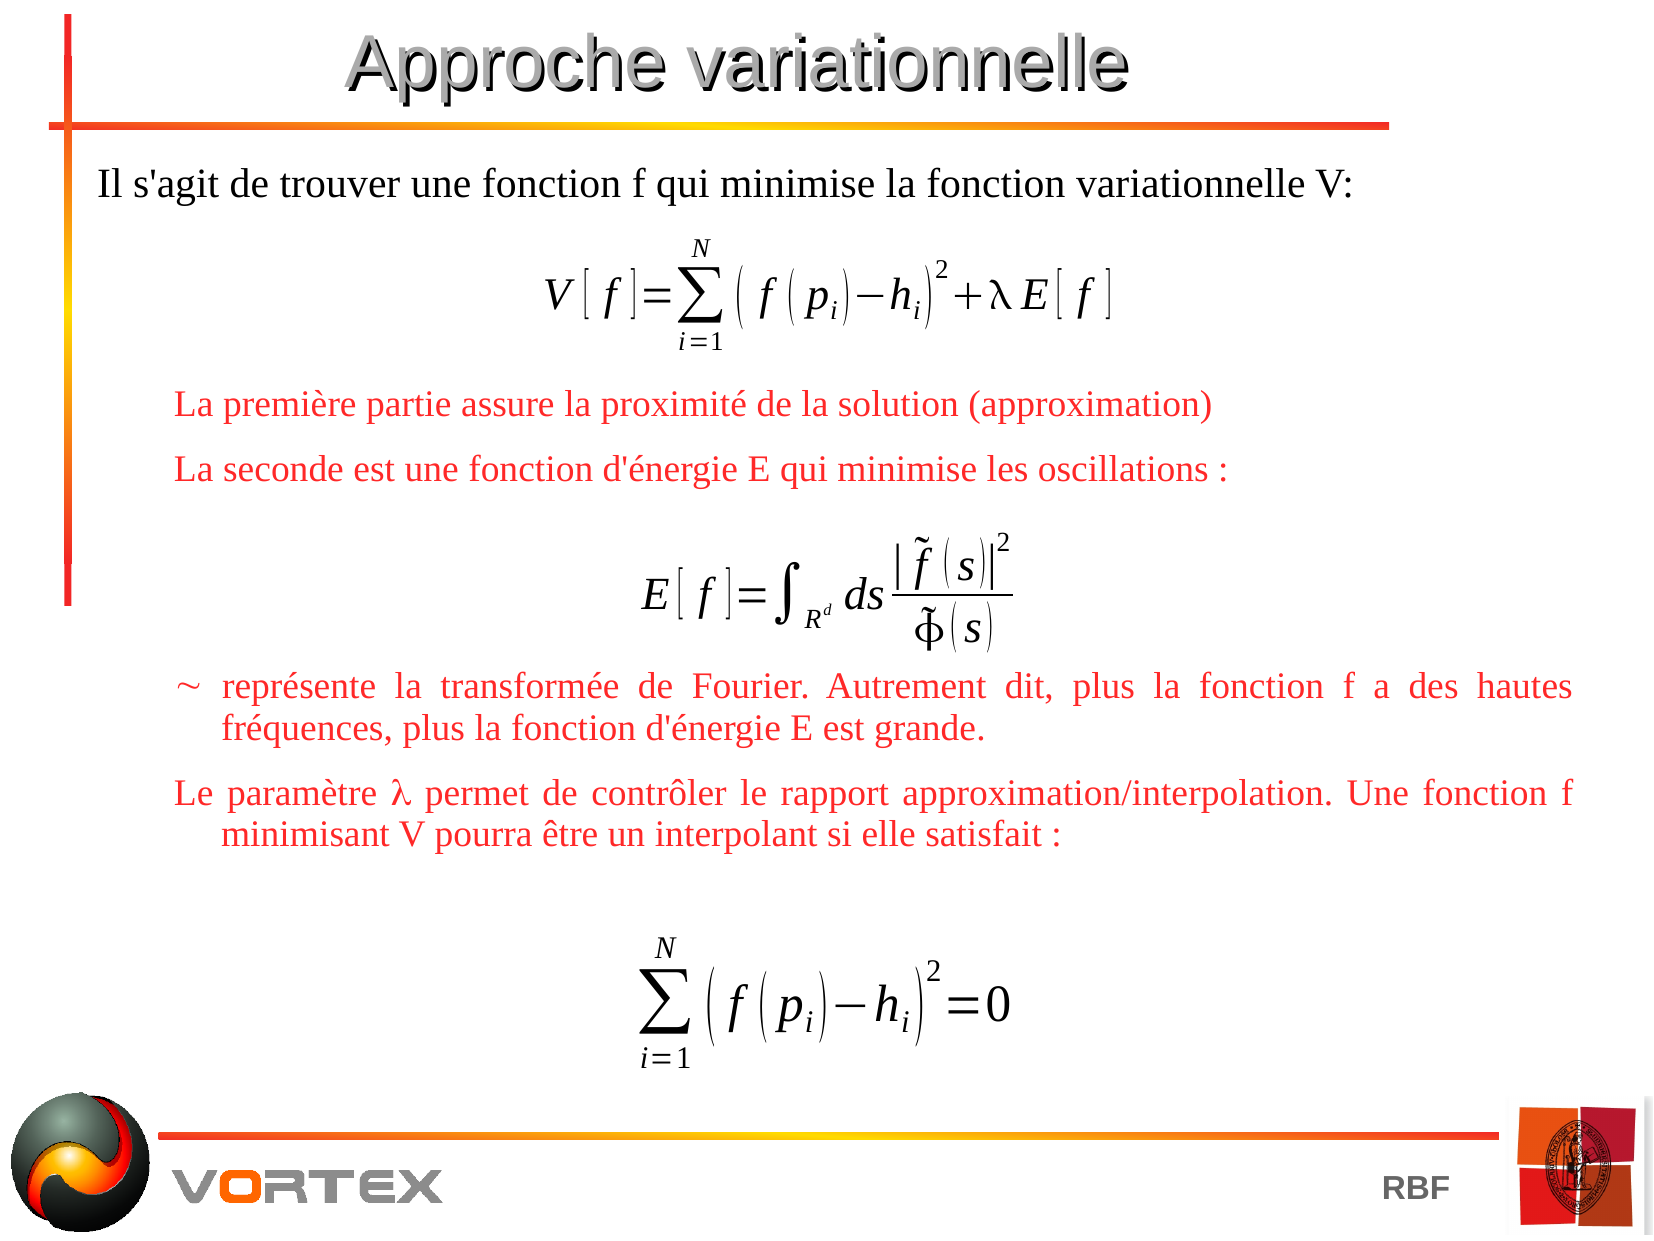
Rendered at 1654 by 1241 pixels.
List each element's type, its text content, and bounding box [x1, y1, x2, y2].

list Il s'agit de trouver une fonction f qui minimise la fonction variationnelle V: La première partie assure la proximité de la solution (approximation) La seconde est une fonction d'énergie E qui minimise les oscillations :  représente la transformée de Fourier. Autrement dit, plus la fonction f a des hautes fréquences, plus la fonction d'énergie E est grande. Le paramètre  permet de contrôler le rapport approximation/interpolation. Une fonction f minimisant V pourra être un interpolant si elle satisfait : [79, 160, 1575, 1103]
chart [628, 928, 1026, 1077]
picture [11, 1092, 443, 1232]
picture [1505, 1096, 1653, 1235]
title Approche variationnelle [82, 4, 1392, 120]
chart [499, 233, 1399, 470]
chart [631, 526, 1023, 656]
